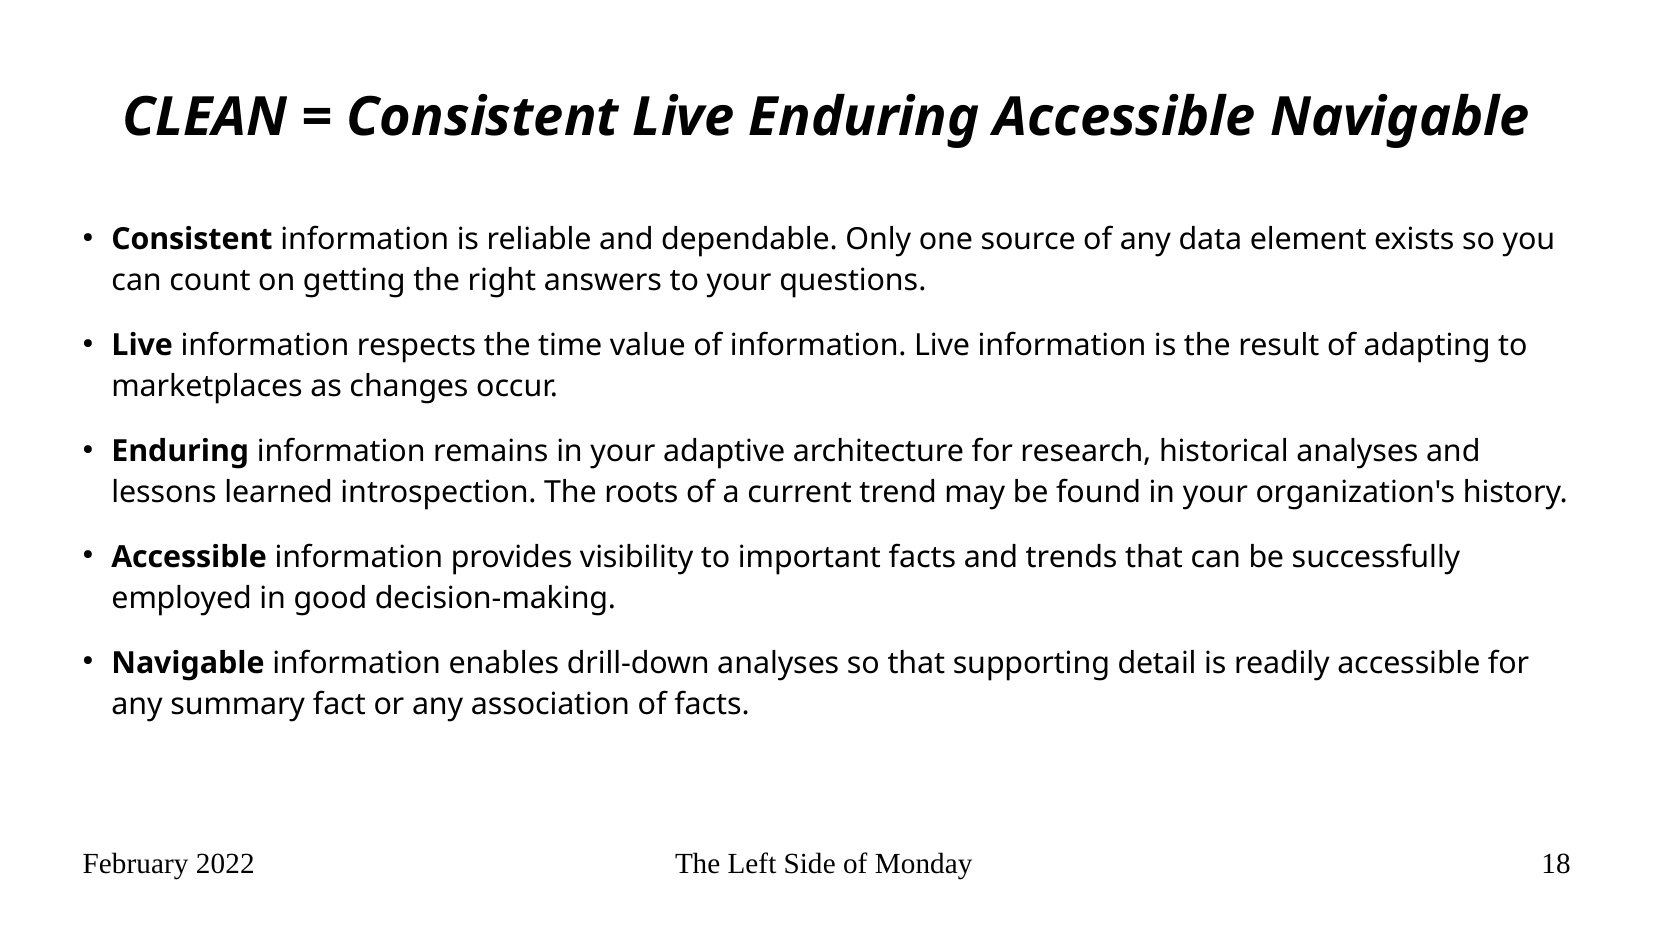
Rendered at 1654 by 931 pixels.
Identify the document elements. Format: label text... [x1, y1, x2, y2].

title CLEAN = Consistent Live Enduring Accessible Navigable [82, 37, 1571, 193]
list Consistent information is reliable and dependable. Only one source of any data element exists so you can count on getting the right answers to your questions. Live information respects the time value of information. Live information is the result of adapting to marketplaces as changes occur. Enduring information remains in your adaptive architecture for research, historical analyses and lessons learned introspection. The roots of a current trend may be found in your organization's history. Accessible information provides visibility to important facts and trends that can be successfully employed in good decision-making. Navigable information enables drill-down analyses so that supporting detail is readily accessible for any summary fact or any association of facts. [82, 217, 1571, 758]
